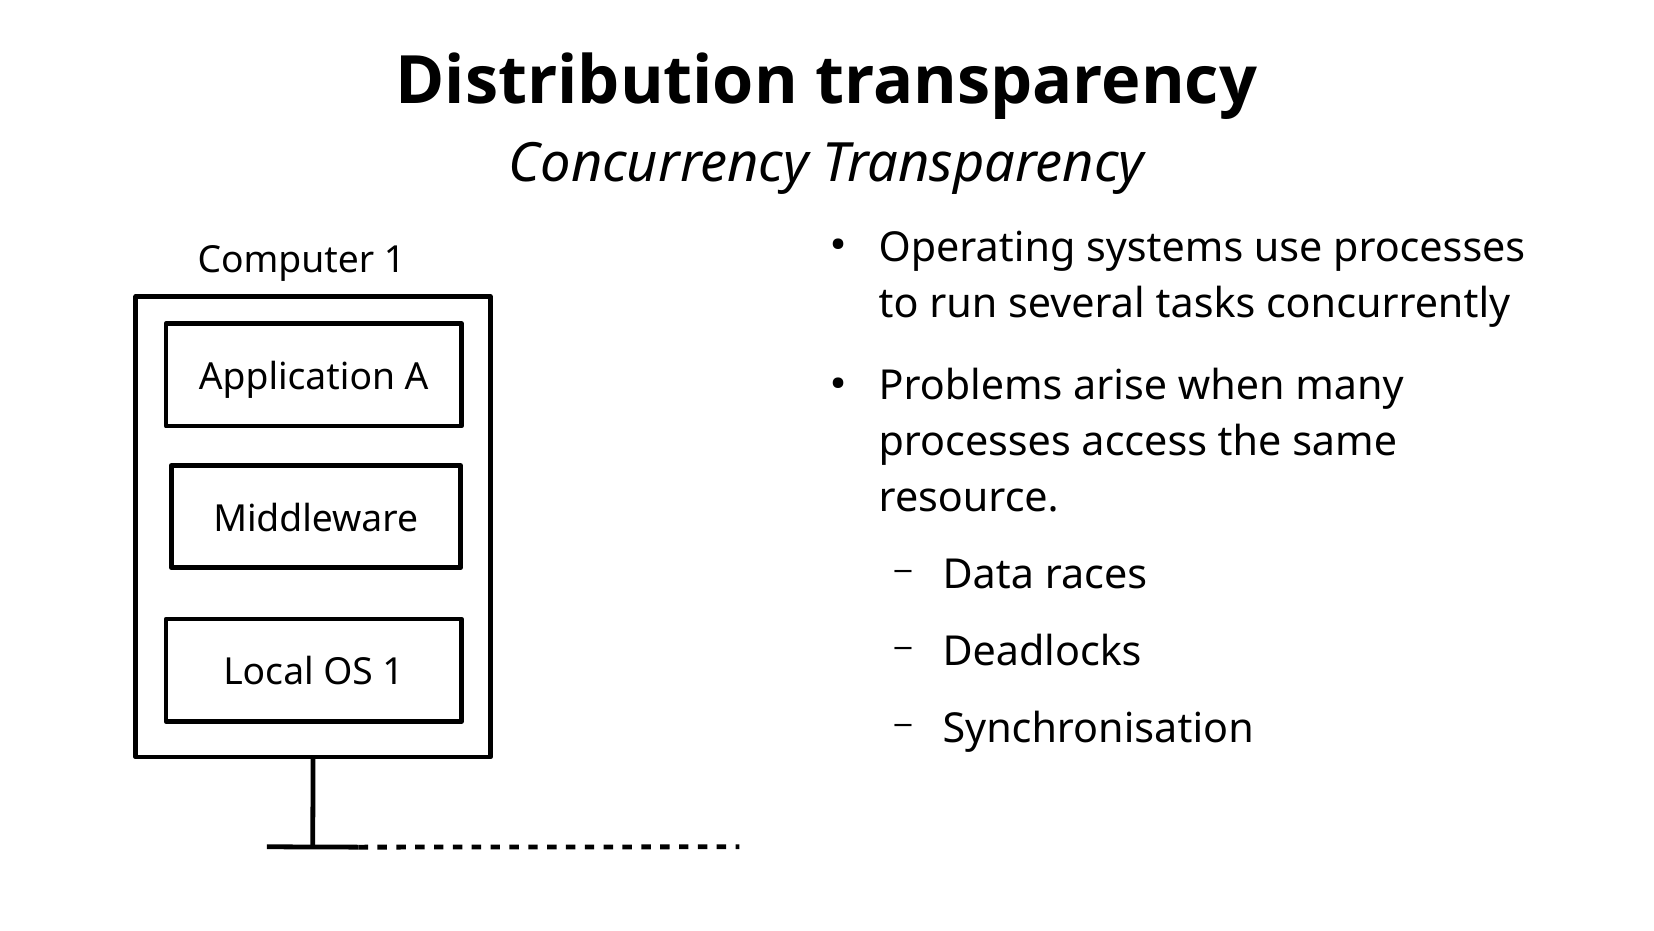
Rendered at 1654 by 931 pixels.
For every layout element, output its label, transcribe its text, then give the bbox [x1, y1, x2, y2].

text_box Computer 1 [183, 225, 443, 341]
text_box Local OS 1 [166, 619, 462, 722]
text_box Middleware [171, 465, 461, 568]
list Operating systems use processes to run several tasks concurrently Problems arise when many processes access the same resource. Data races Deadlocks Synchronisation [814, 217, 1542, 757]
text_box Application A [166, 323, 462, 427]
title Distribution transparency Concurrency Transparency [82, 36, 1571, 193]
